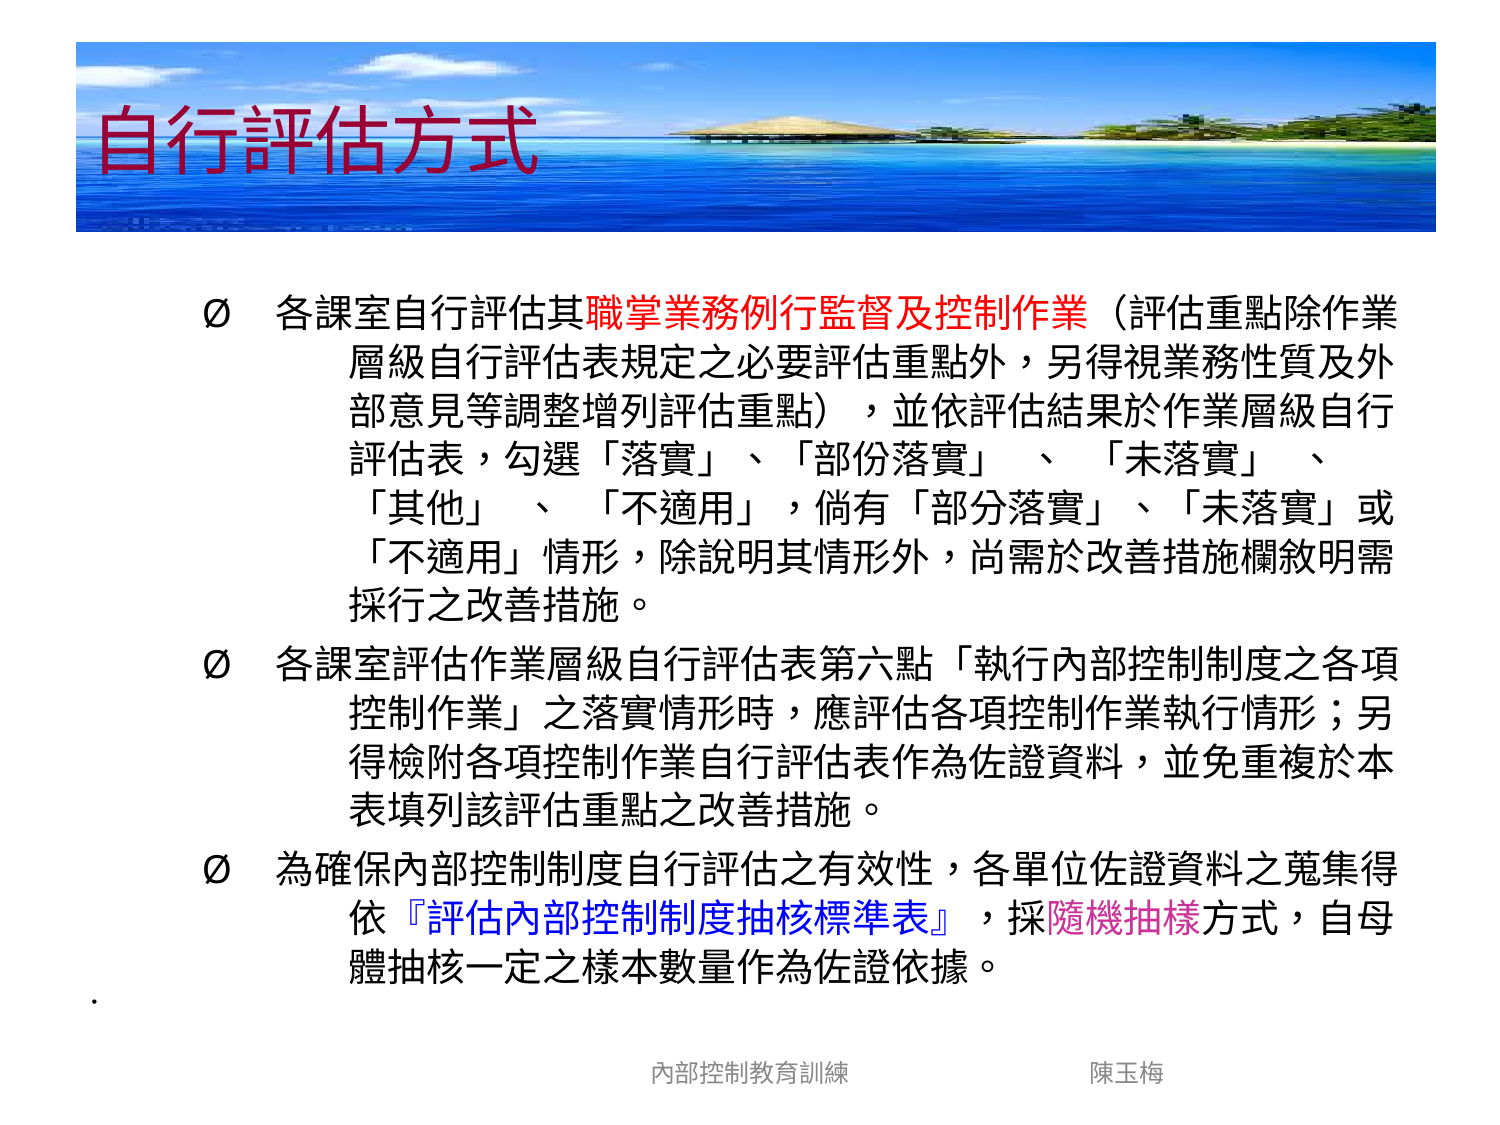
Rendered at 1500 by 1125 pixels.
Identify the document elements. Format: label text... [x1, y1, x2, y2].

list 各課室自行評估其職掌業務例行監督及控制作業（評估重點除作業層級自行評估表規定之必要評估重點外，另得視業務性質及外部意見等調整增列評估重點），並依評估結果於作業層級自行評估表，勾選「落實」、「部份落實」 、 「未落實」 、 「其他」 、 「不適用」，倘有「部分落實」、「未落實」或「不適用」情形，除說明其情形外，尚需於改善措施欄敘明需採行之改善措施。 各課室評估作業層級自行評估表第六點「執行內部控制制度之各項控制作業」之落實情形時，應評估各項控制作業執行情形；另得檢附各項控制作業自行評估表作為佐證資料，並免重複於本表填列該評估重點之改善措施。 為確保內部控制制度自行評估之有效性，各單位佐證資料之蒐集得依『評估內部控制制度抽核標準表』，採隨機抽樣方式，自母體抽核一定之樣本數量作為佐證依據。 [76, 278, 1436, 1000]
text_box 內部控制教育訓練 [512, 1042, 988, 1103]
title 自行評估方式 [75, 45, 1426, 233]
text_box 陳玉梅 [1074, 1042, 1426, 1103]
